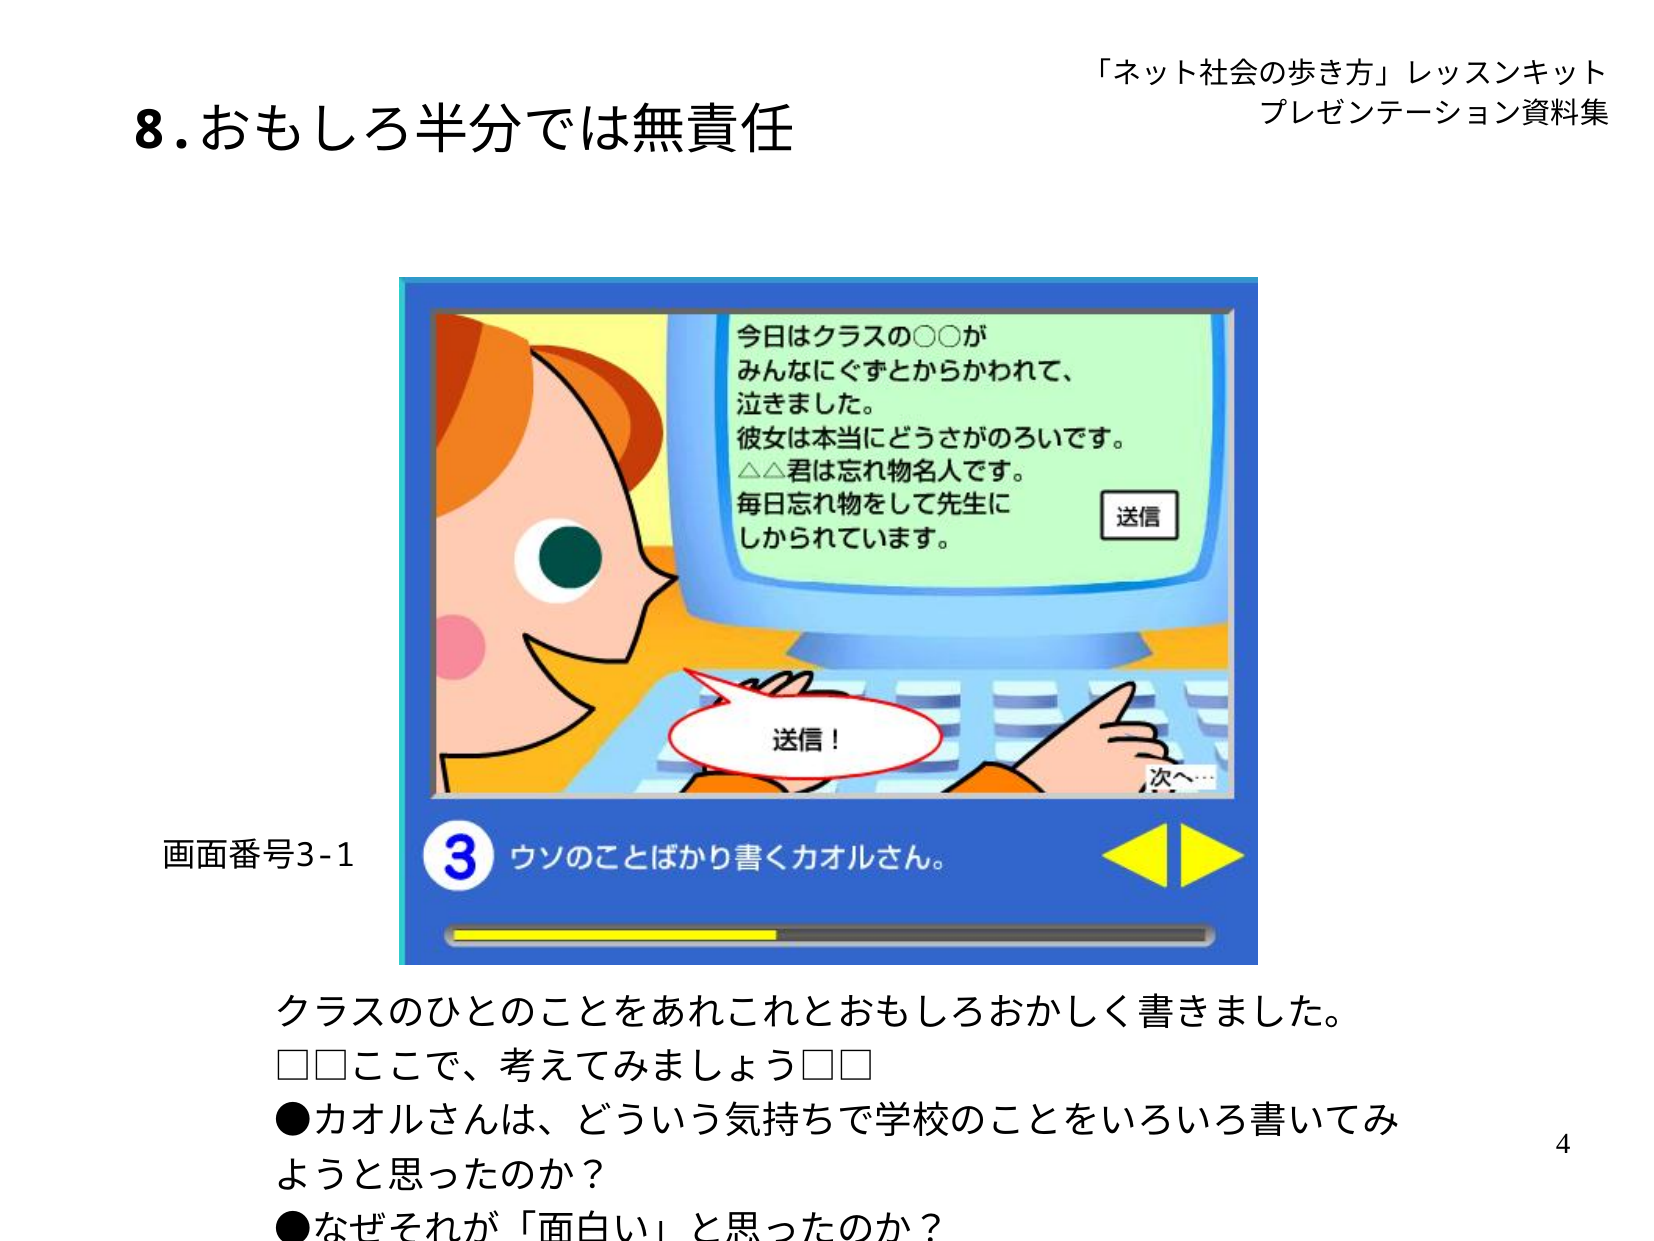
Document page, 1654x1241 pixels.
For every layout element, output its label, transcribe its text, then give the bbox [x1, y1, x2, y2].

text_box クラスのひとのことをあれこれとおもしろおかしく書きました。 □□ここで、考えてみましょう□□ ●カオルさんは、どういう気持ちで学校のことをいろいろ書いてみようと思ったのか？ ●なぜそれが「面白い」と思ったのか？ [259, 974, 1442, 1241]
text_box 画面番号3-1 [147, 826, 384, 882]
text_box 「ネット社会の歩き方」レッスンキット プレゼンテーション資料集 [1062, 44, 1625, 139]
text_box 8.おもしろ半分では無責任 [118, 88, 1093, 169]
picture [399, 277, 1258, 965]
